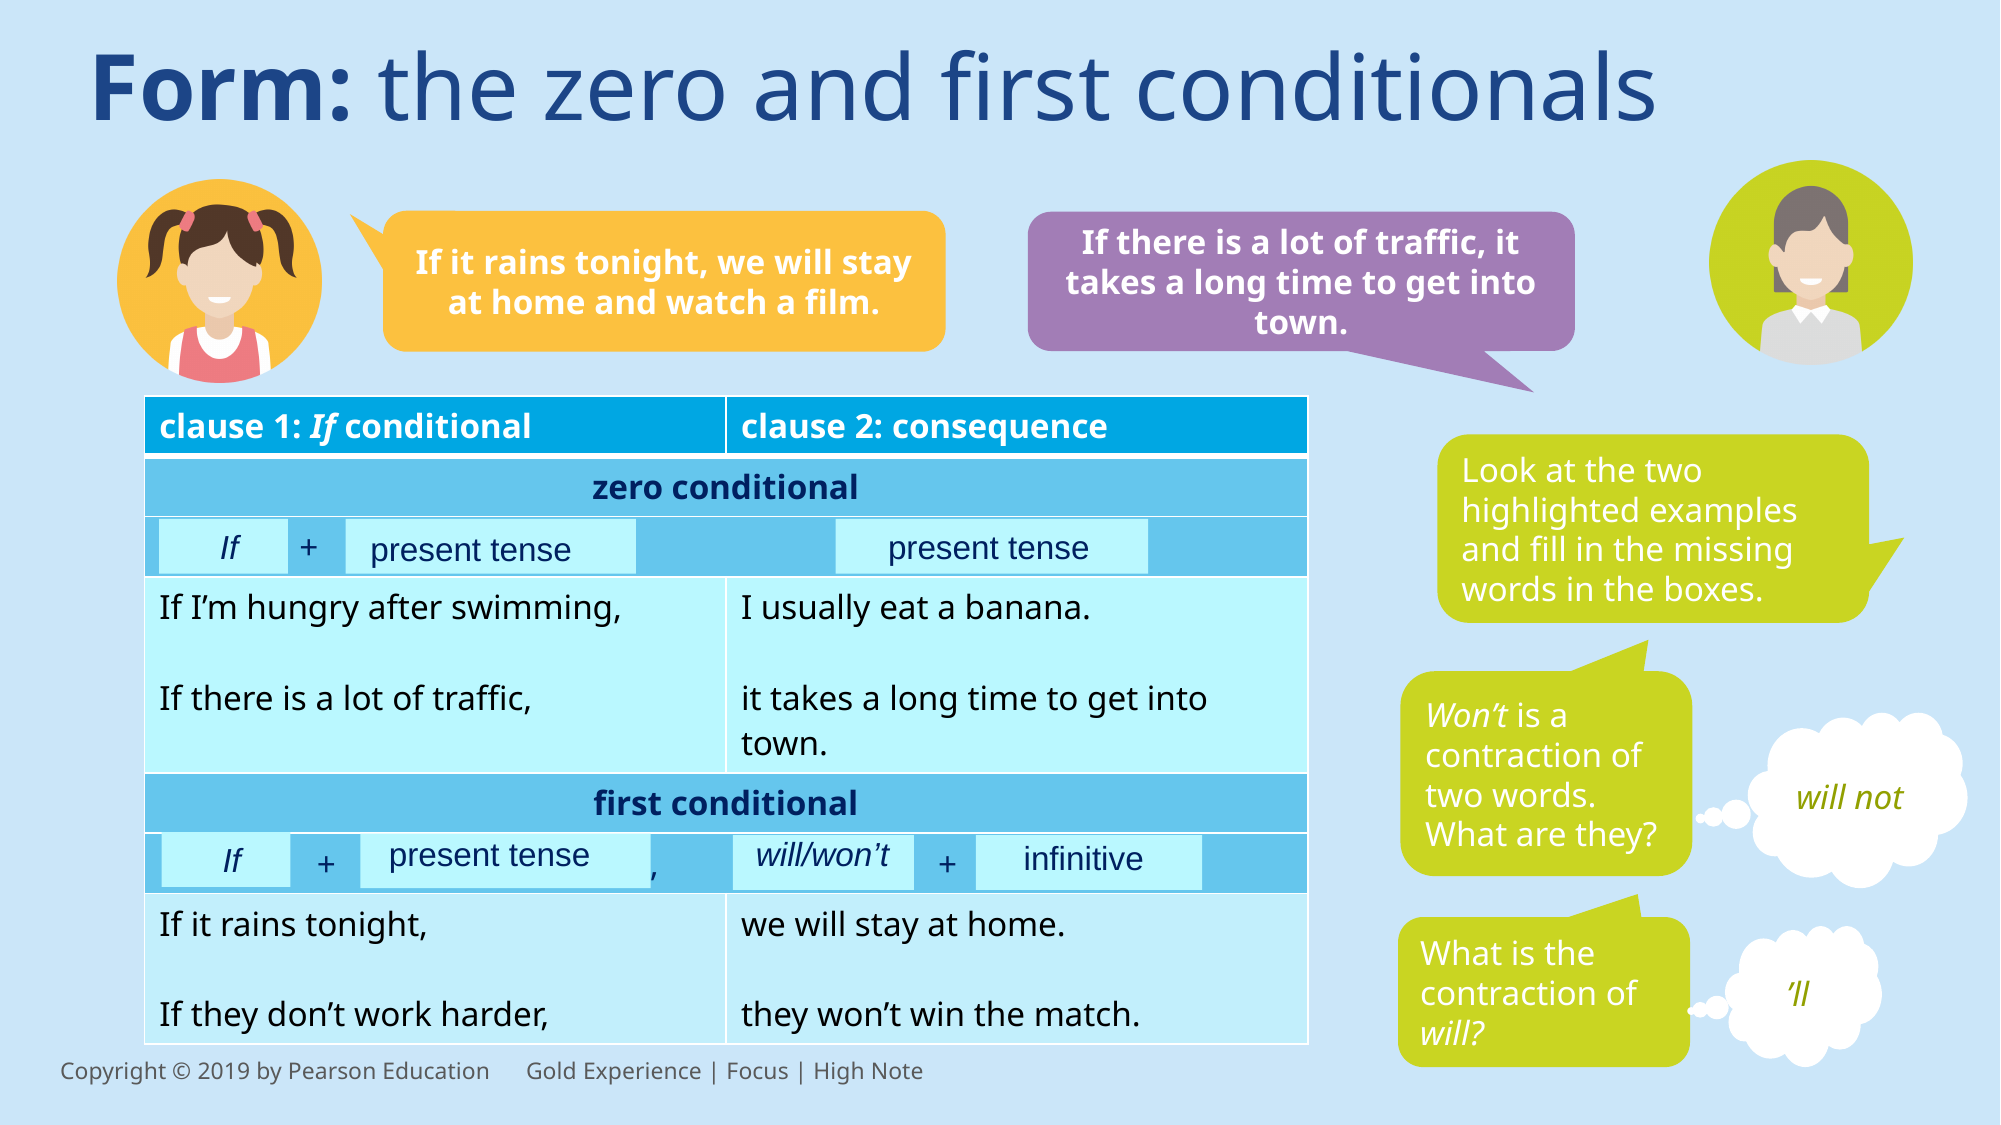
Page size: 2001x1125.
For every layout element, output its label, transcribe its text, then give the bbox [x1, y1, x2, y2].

text_box ’ll [1687, 926, 1882, 1068]
text_box infinitive [971, 829, 1234, 885]
table_cell first conditional [145, 774, 1307, 832]
table_cell we will stay at home. they won’t win the match. [727, 894, 1307, 1043]
table_cell If it rains tonight, If they don’t work harder, [145, 894, 725, 1040]
text_box [345, 518, 636, 574]
table_cell + , + [145, 834, 1307, 893]
text_box If there is a lot of traffic, it takes a long time to get into town. [1027, 211, 1575, 393]
table_header clause 1: If conditional [145, 397, 725, 453]
text_box [835, 518, 873, 574]
text_box present tense [355, 521, 618, 576]
text_box [732, 881, 914, 890]
footer Copyright © 2019 by Pearson Education Gold Experience | Focus | High Note [45, 1040, 1084, 1101]
table_cell If I’m hungry after swimming, If there is a lot of traffic, [145, 578, 725, 772]
text_box [1105, 518, 1149, 574]
text_box If [159, 518, 288, 574]
table_header clause 2: consequence [727, 397, 1307, 453]
table_cell zero conditional [145, 459, 1307, 516]
picture [117, 179, 322, 383]
text_box will not [1695, 712, 1968, 889]
text_box present tense [873, 518, 1105, 574]
text_box If [161, 832, 291, 887]
table_cell I usually eat a banana. it takes a long time to get into town. [727, 578, 1307, 772]
text_box What is the contraction of will? [1398, 894, 1691, 1068]
text_box Look at the two highlighted examples and fill in the missing words in the boxes. [1437, 434, 1905, 623]
title Form: the zero and first conditionals [73, 33, 1827, 250]
table_cell + , [145, 517, 1307, 576]
text_box [975, 885, 1203, 890]
text_box If it rains tonight, we will stay at home and watch a film. [349, 210, 946, 352]
text_box present tense [374, 825, 636, 881]
picture [1709, 160, 1913, 365]
text_box [360, 833, 651, 889]
text_box Won’t is a contraction of two words. What are they? [1400, 639, 1693, 877]
text_box will/won’t [731, 825, 994, 881]
